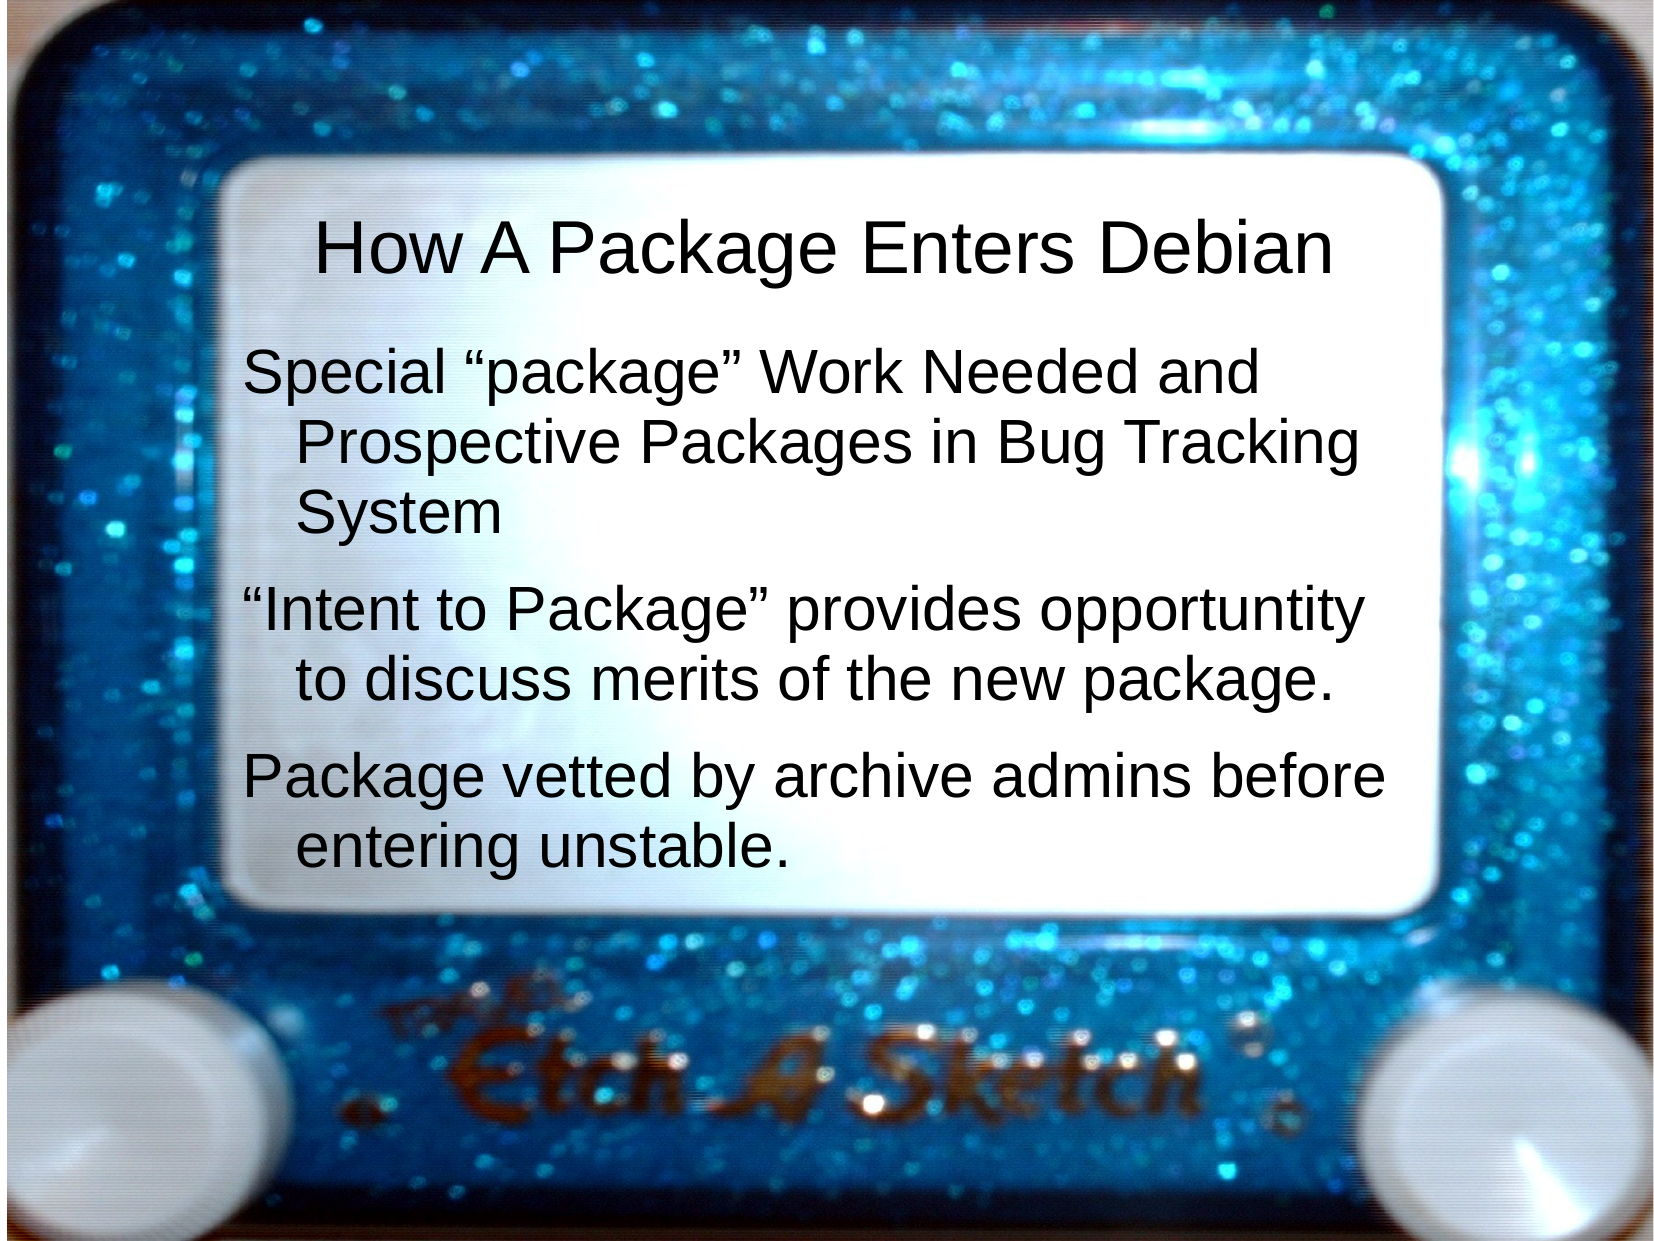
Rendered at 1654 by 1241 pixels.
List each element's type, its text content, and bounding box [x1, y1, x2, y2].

picture [7, 0, 1654, 1241]
title How A Package Enters Debian [225, 157, 1426, 337]
list Special “package” Work Needed and Prospective Packages in Bug Tracking System “Intent to Package” provides opportuntity to discuss merits of the new package. Package vetted by archive admins before entering unstable. [225, 337, 1426, 887]
